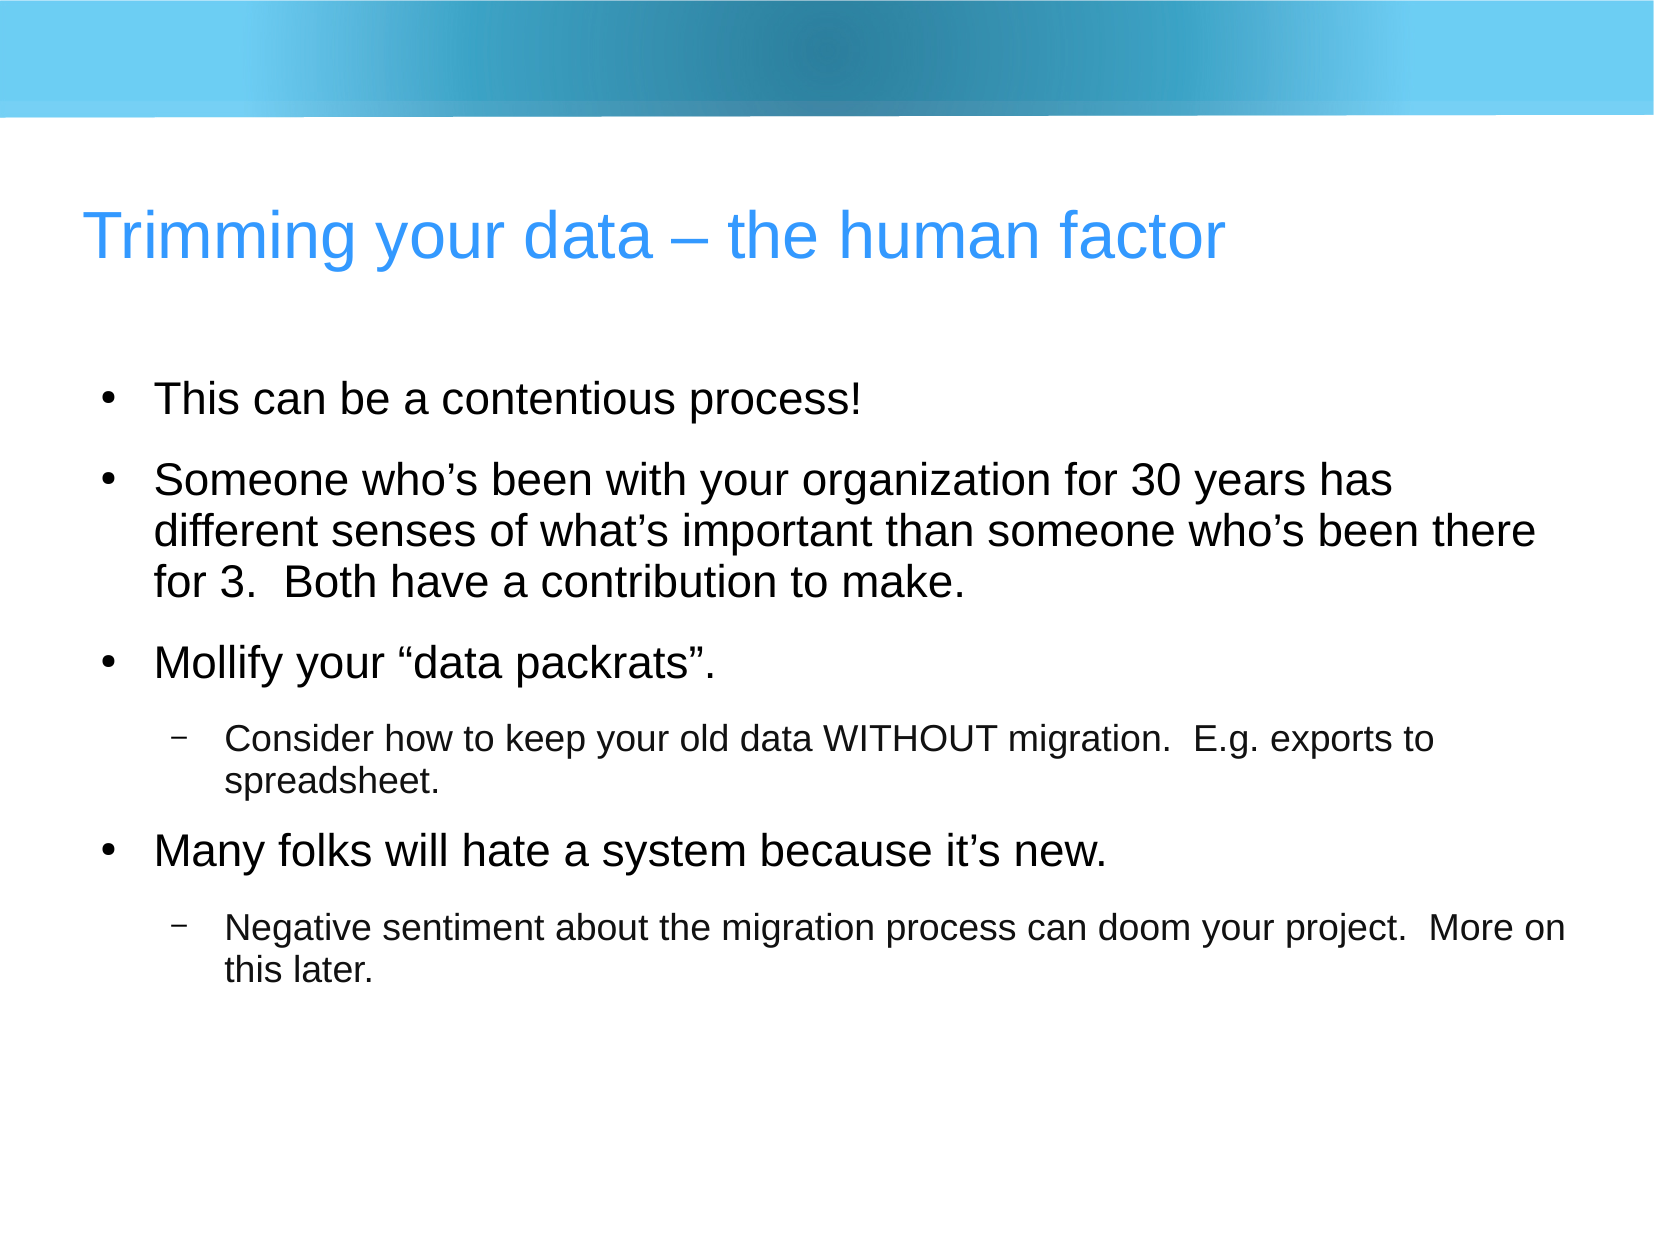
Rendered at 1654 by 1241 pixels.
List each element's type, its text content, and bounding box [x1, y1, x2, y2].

title Trimming your data – the human factor [82, 132, 1571, 340]
list This can be a contentious process! Someone who’s been with your organization for 30 years has different senses of what’s important than someone who’s been there for 3. Both have a contribution to make. Mollify your “data packrats”. Consider how to keep your old data WITHOUT migration. E.g. exports to spreadsheet. Many folks will hate a system because it’s new. Negative sentiment about the migration process can doom your project. More on this later. [82, 372, 1571, 1093]
picture [0, 0, 1654, 1241]
